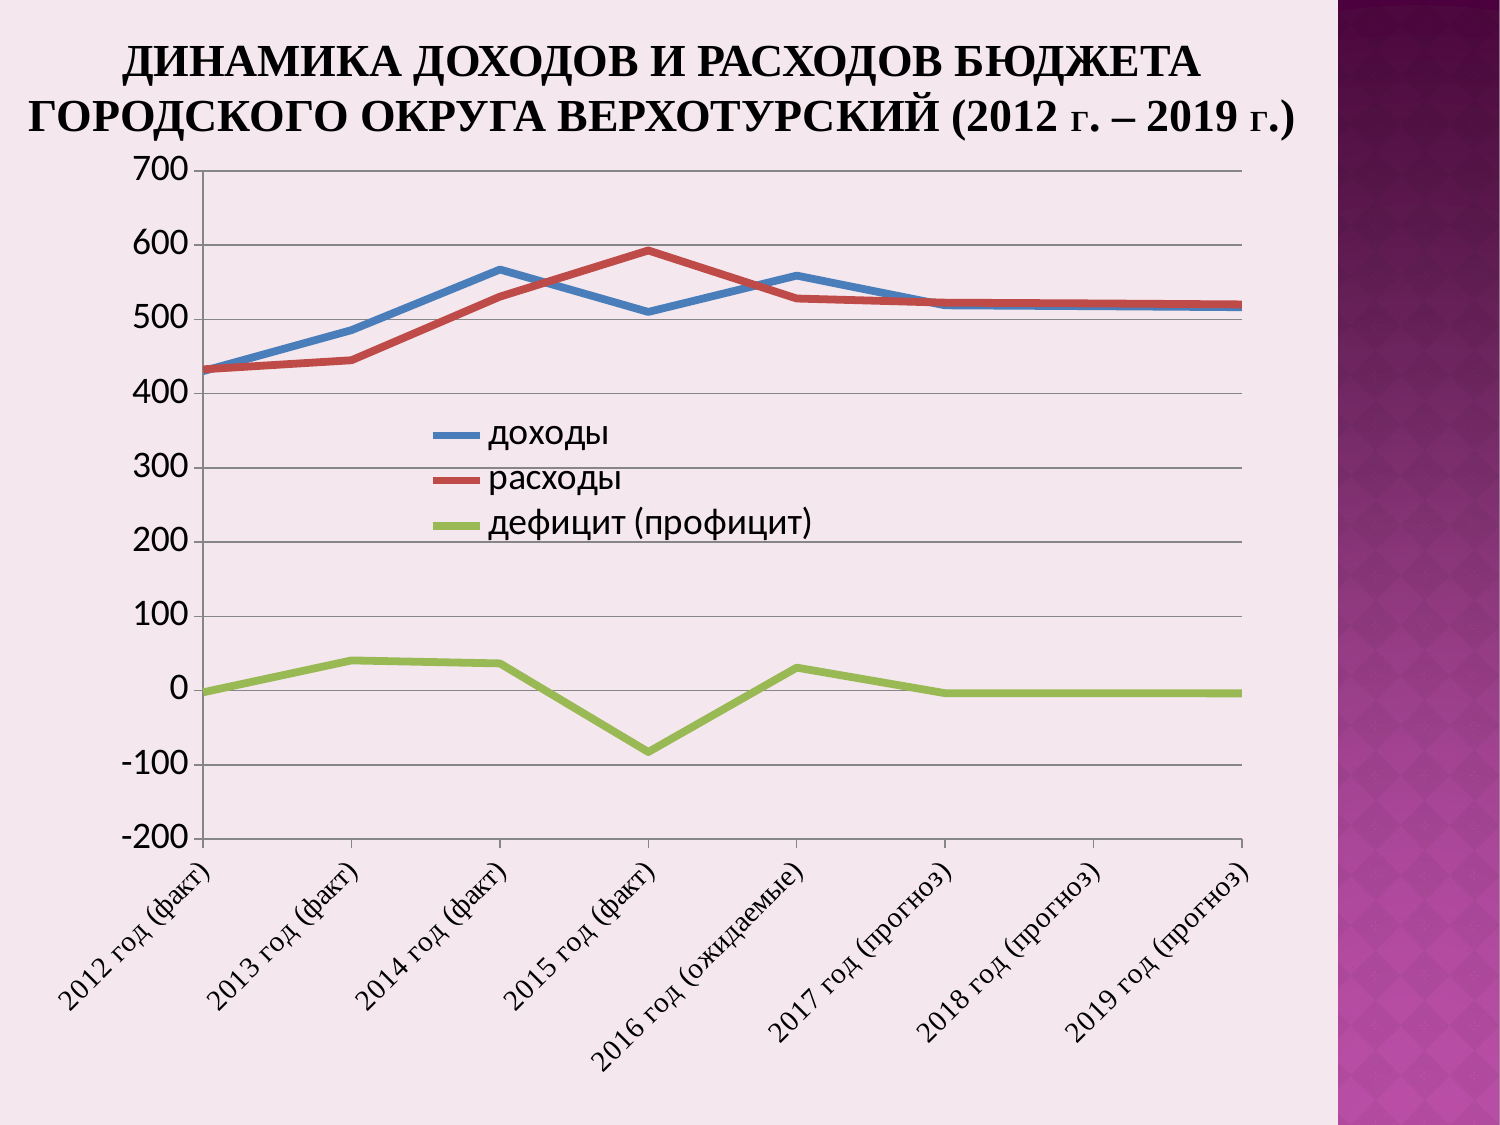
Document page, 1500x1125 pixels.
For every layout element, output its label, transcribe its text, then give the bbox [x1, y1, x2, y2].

chart [23, 152, 1290, 1079]
title Динамика доходов и расходов бюджета городского округа Верхотурский (2012 г. – 2019 г.) [0, 23, 1325, 141]
